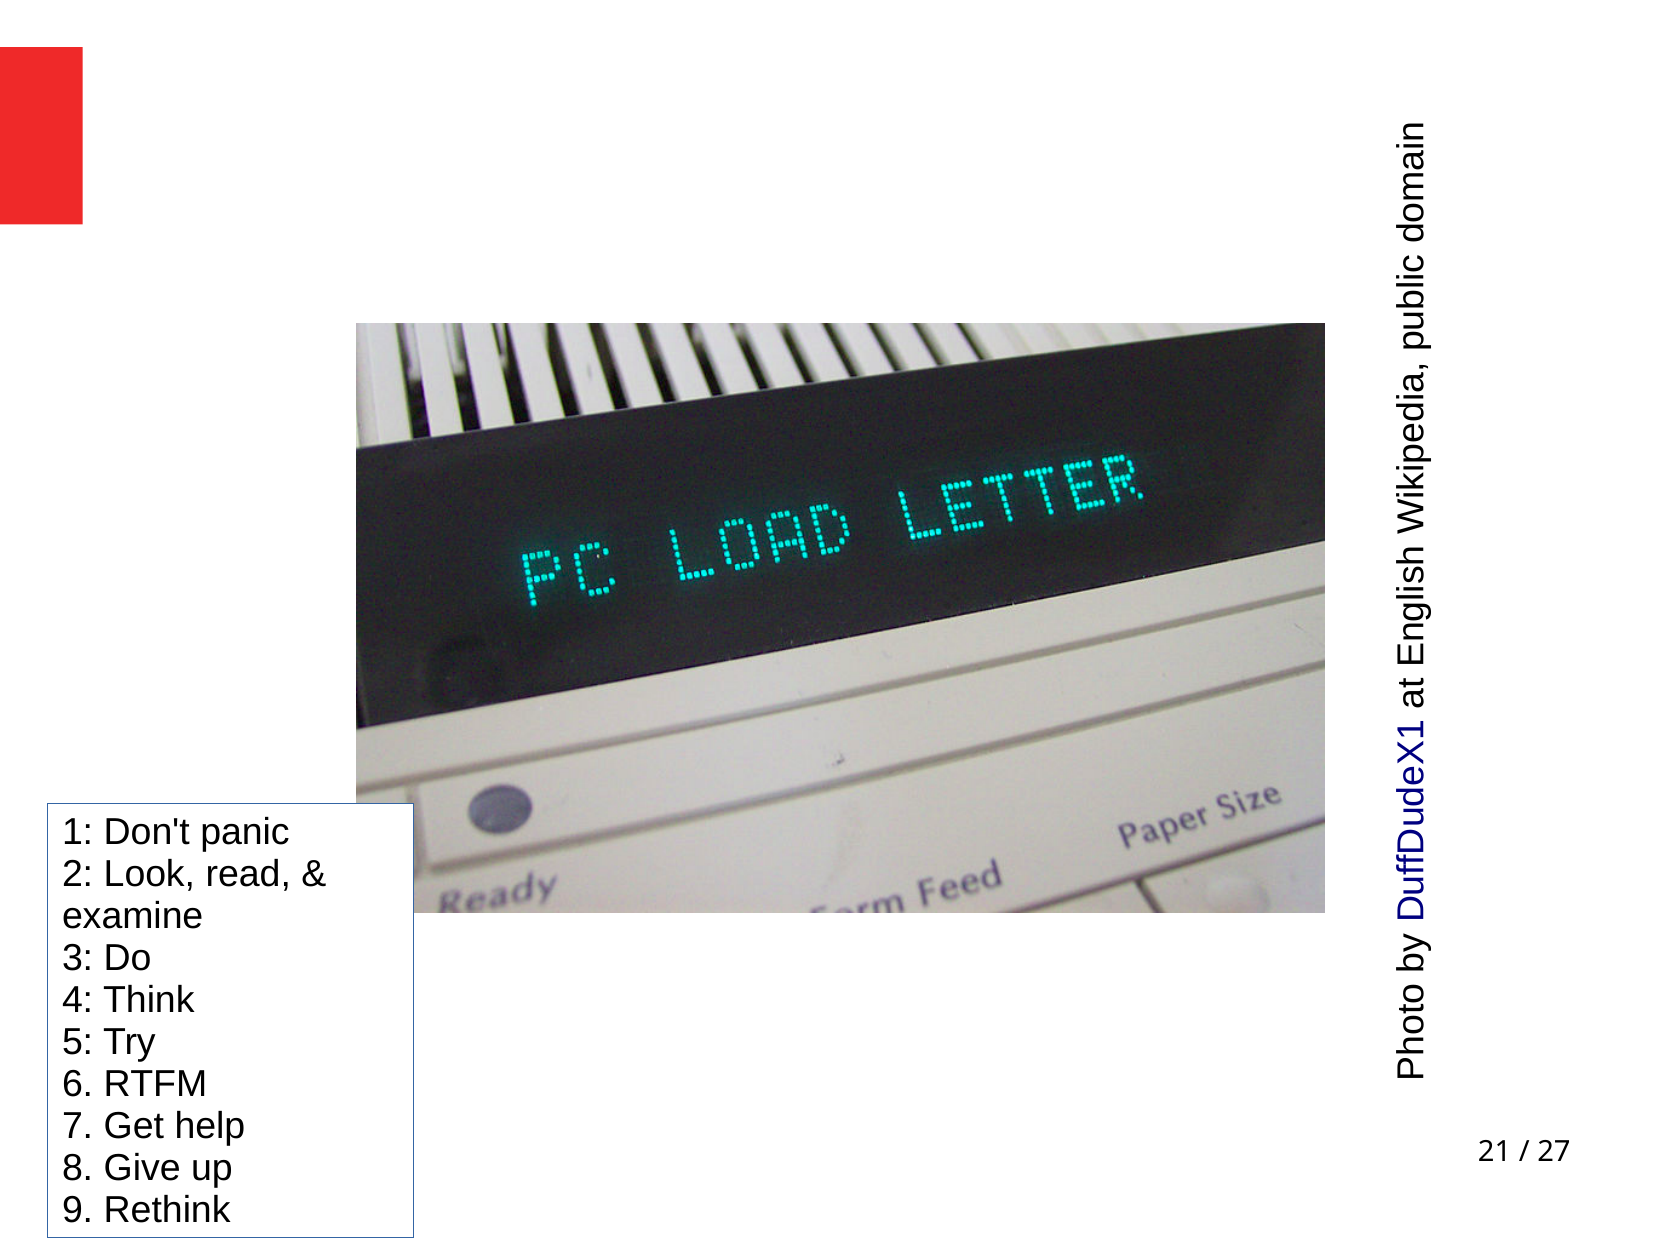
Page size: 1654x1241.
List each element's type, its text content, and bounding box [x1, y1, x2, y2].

text_box 1: Don't panic 2: Look, read, & examine 3: Do 4: Think 5: Try 6. RTFM 7. Get help 8. Give up 9. Rethink [47, 803, 414, 1238]
text_box Photo by DuffDudeX1 at English Wikipedia, public domain [1381, 106, 1439, 1096]
picture [356, 323, 1325, 913]
